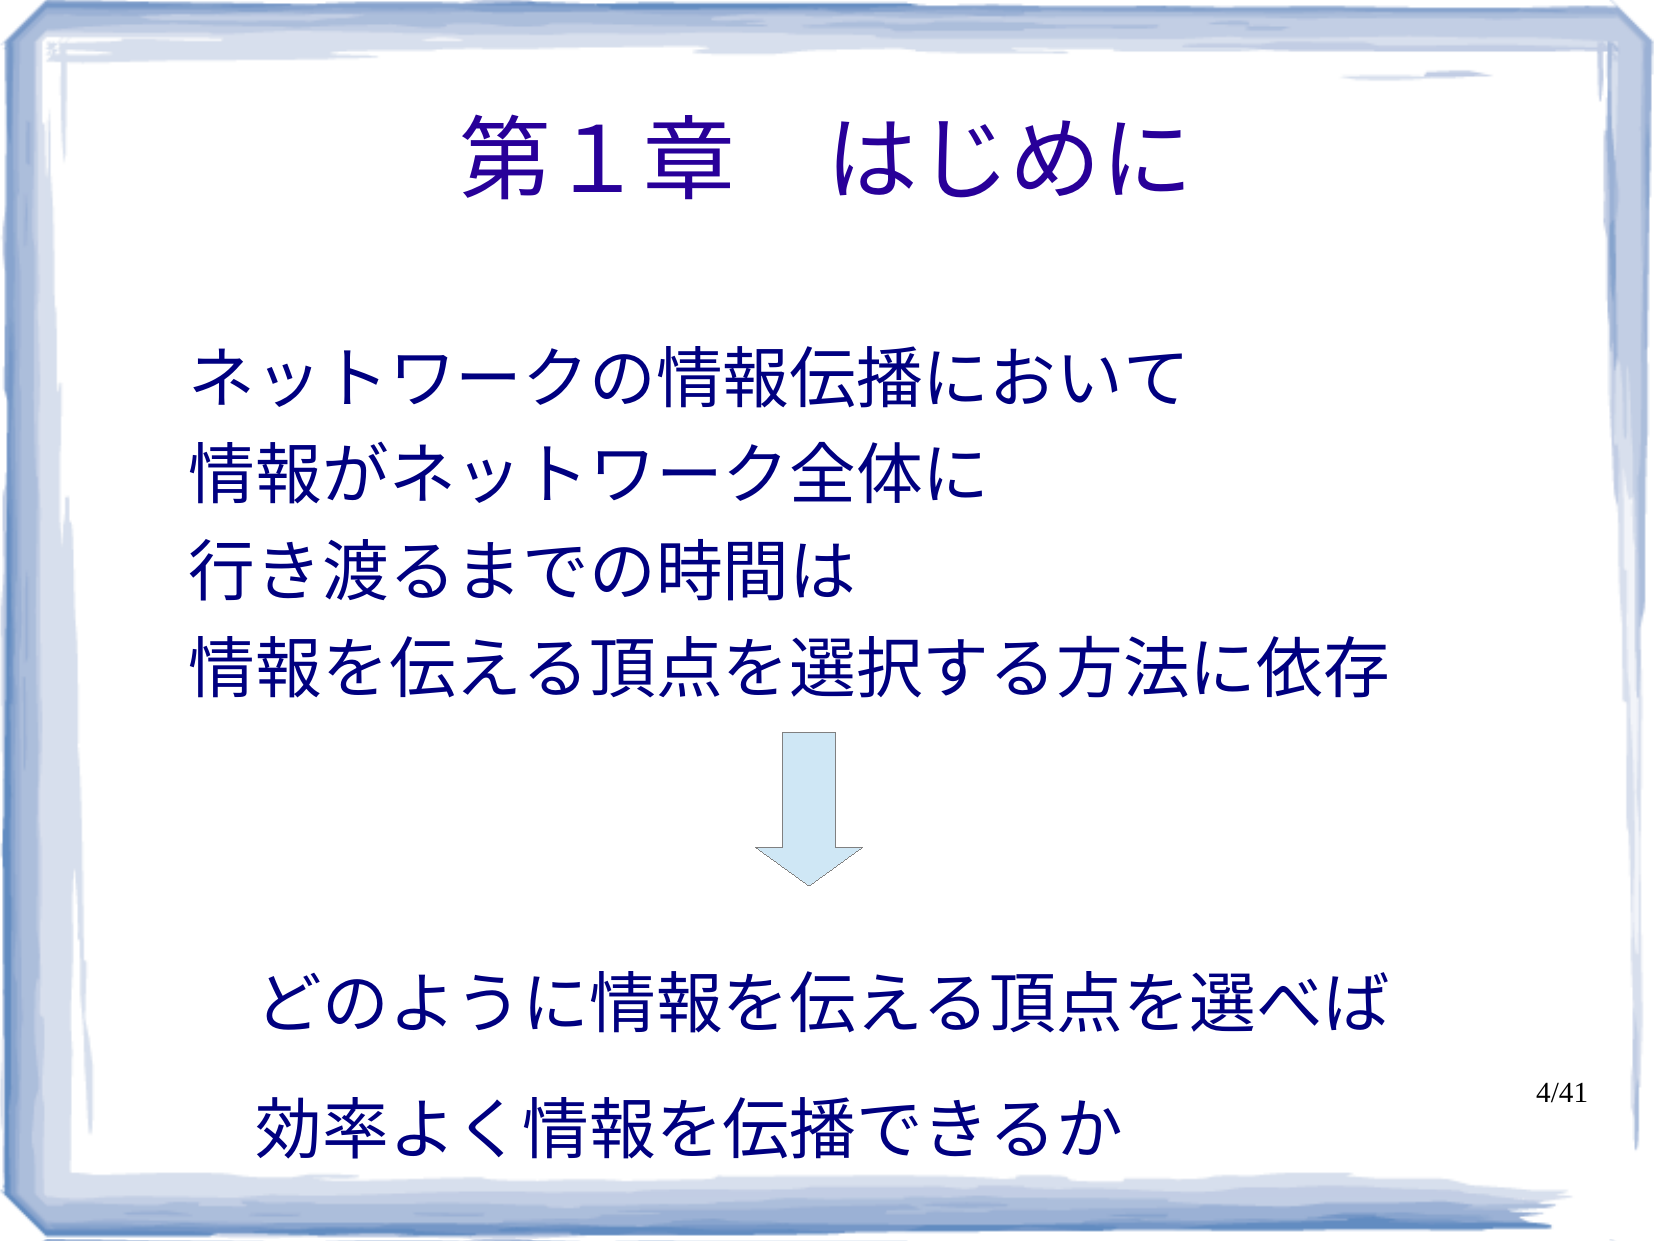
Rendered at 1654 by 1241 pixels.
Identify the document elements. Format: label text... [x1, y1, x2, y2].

title 第１章 はじめに [82, 49, 1571, 257]
text_box [755, 732, 863, 886]
picture [0, 0, 1654, 1241]
list ネットワークの情報伝播において 情報がネットワーク全体に 行き渡るまでの時間は 情報を伝える頂点を選択する方法に依存 どのように情報を伝える頂点を選べば 効率よく情報を伝播できるか [118, 324, 1571, 1241]
